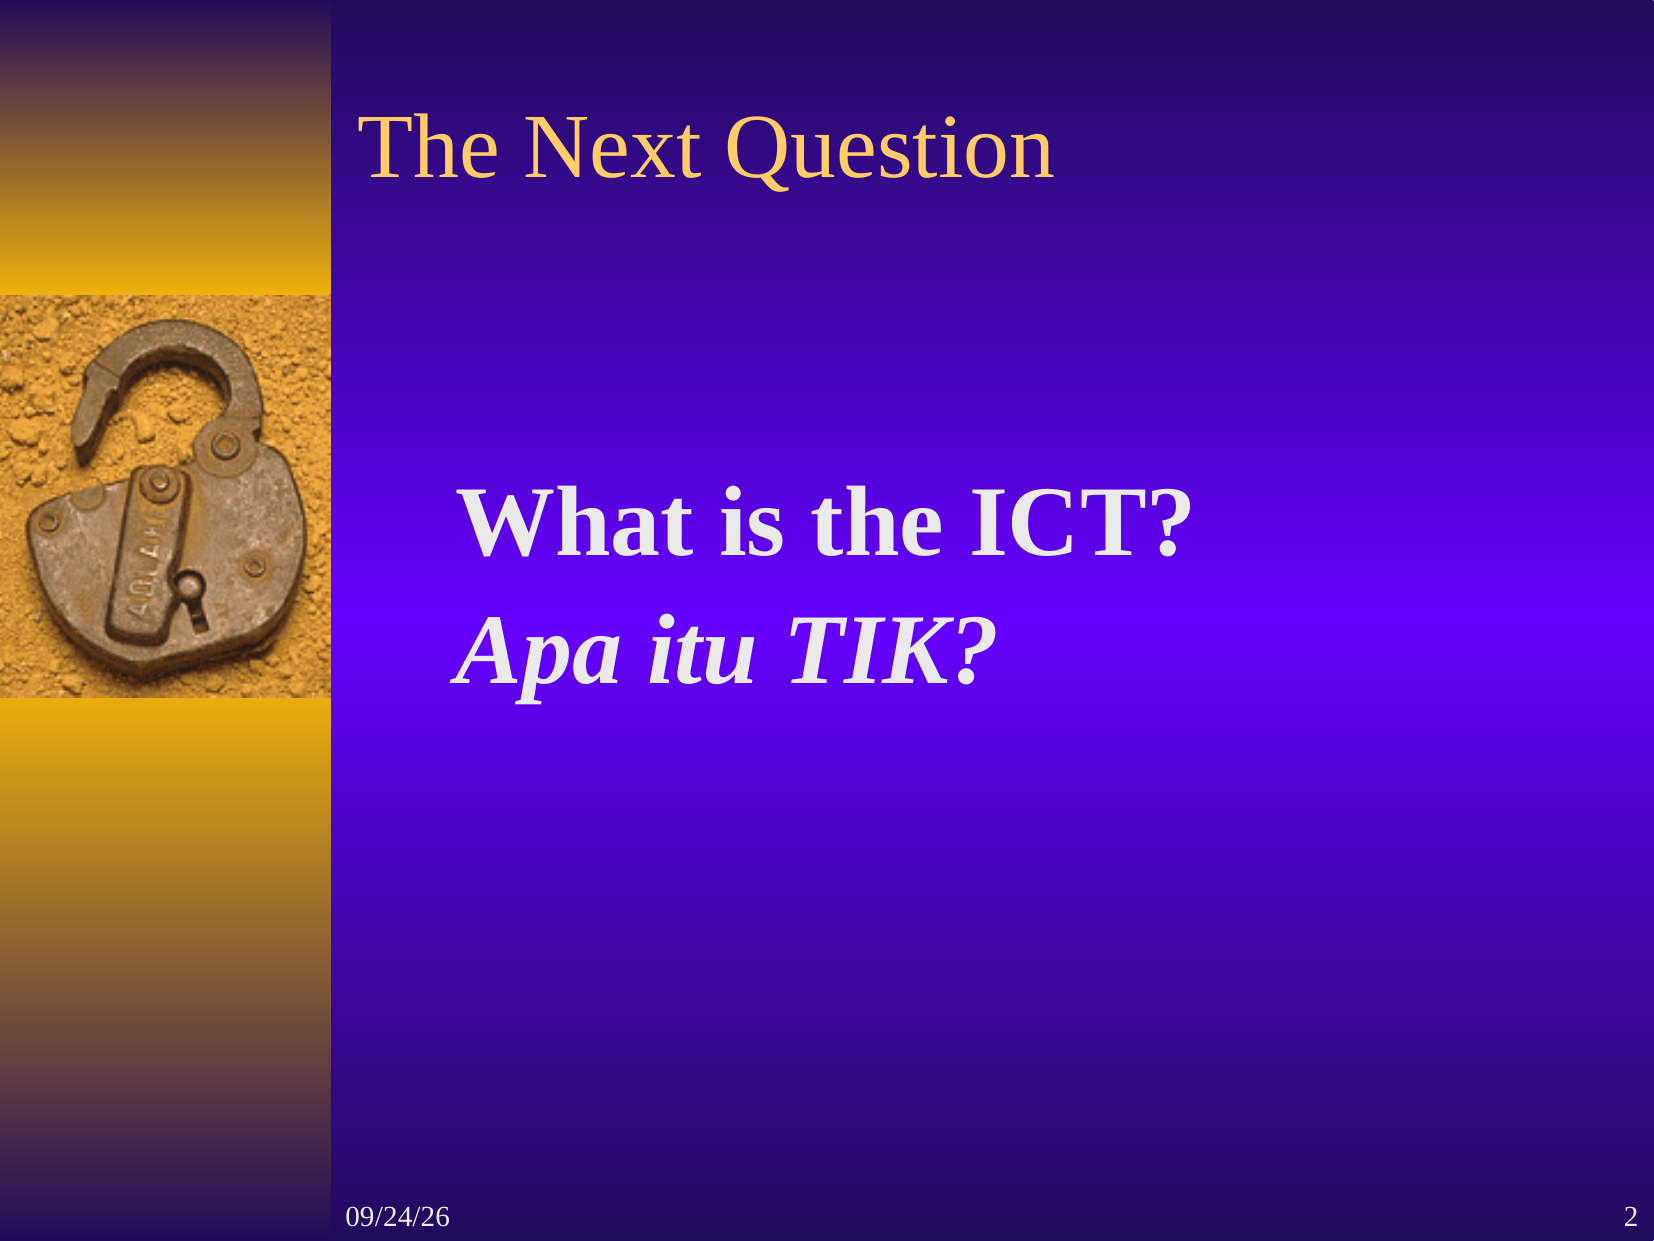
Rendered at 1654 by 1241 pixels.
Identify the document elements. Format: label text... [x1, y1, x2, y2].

title The Next Question [357, 65, 1172, 228]
picture [0, 295, 331, 698]
subtitle What is the ICT? Apa itu TIK? [455, 292, 1628, 879]
